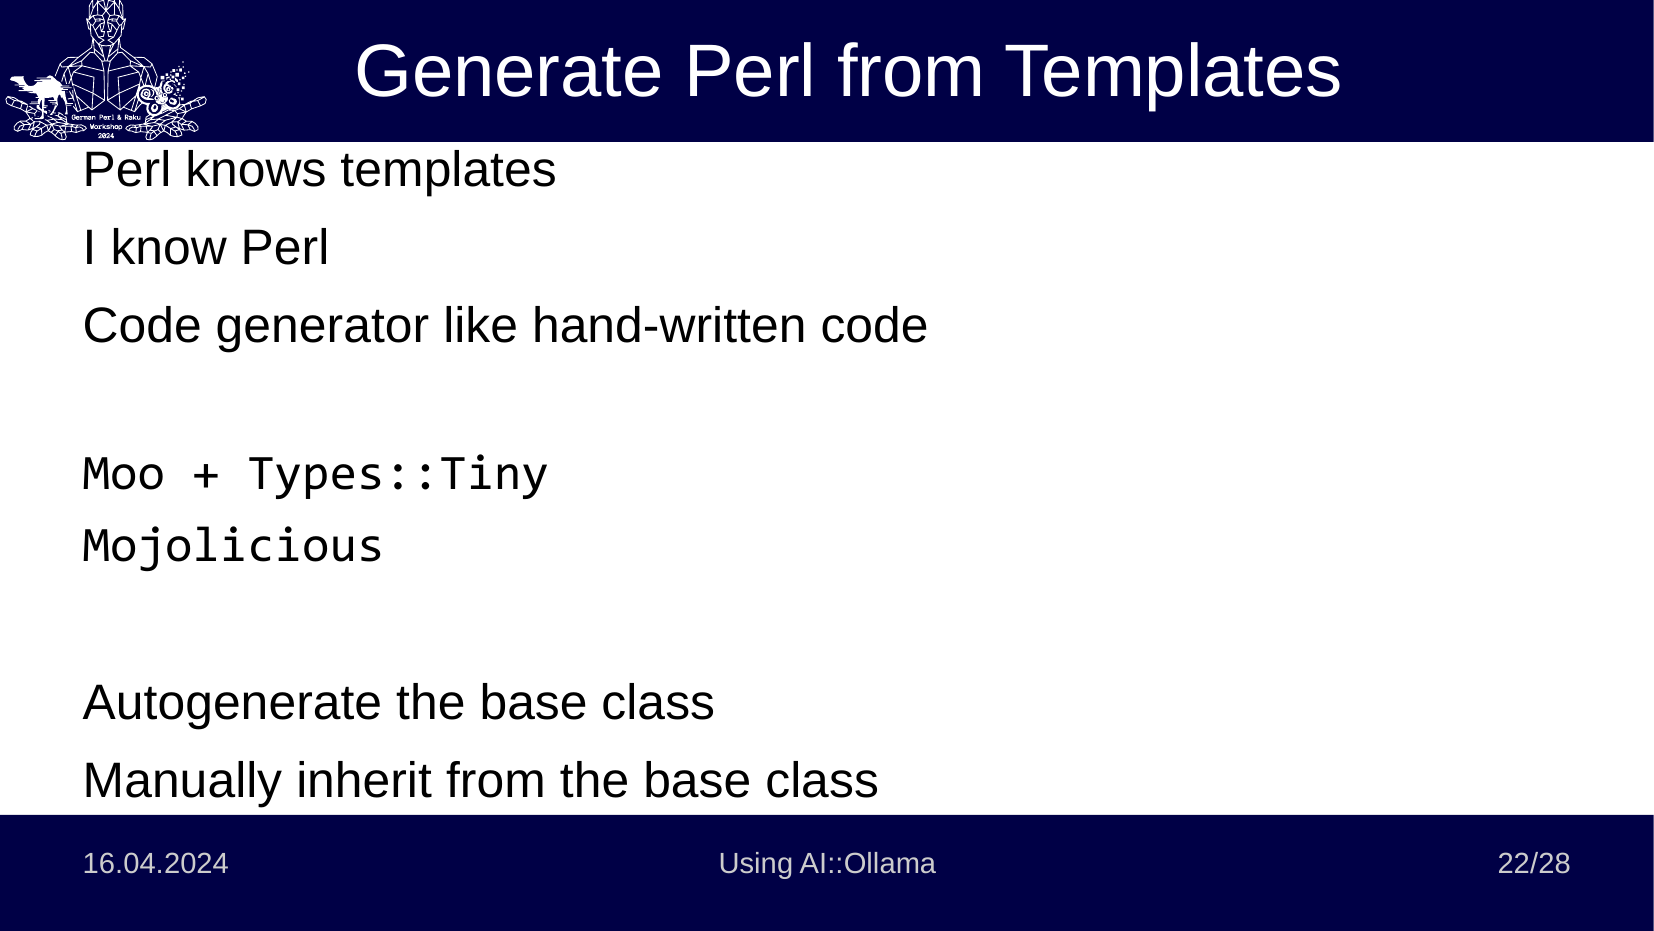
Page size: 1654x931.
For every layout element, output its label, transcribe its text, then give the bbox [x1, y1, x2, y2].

title Generate Perl from Templates [354, 5, 1654, 136]
list Perl knows templates I know Perl Code generator like hand-written code Moo + Types::Tiny Mojolicious Autogenerate the base class Manually inherit from the base class [82, 141, 1571, 815]
